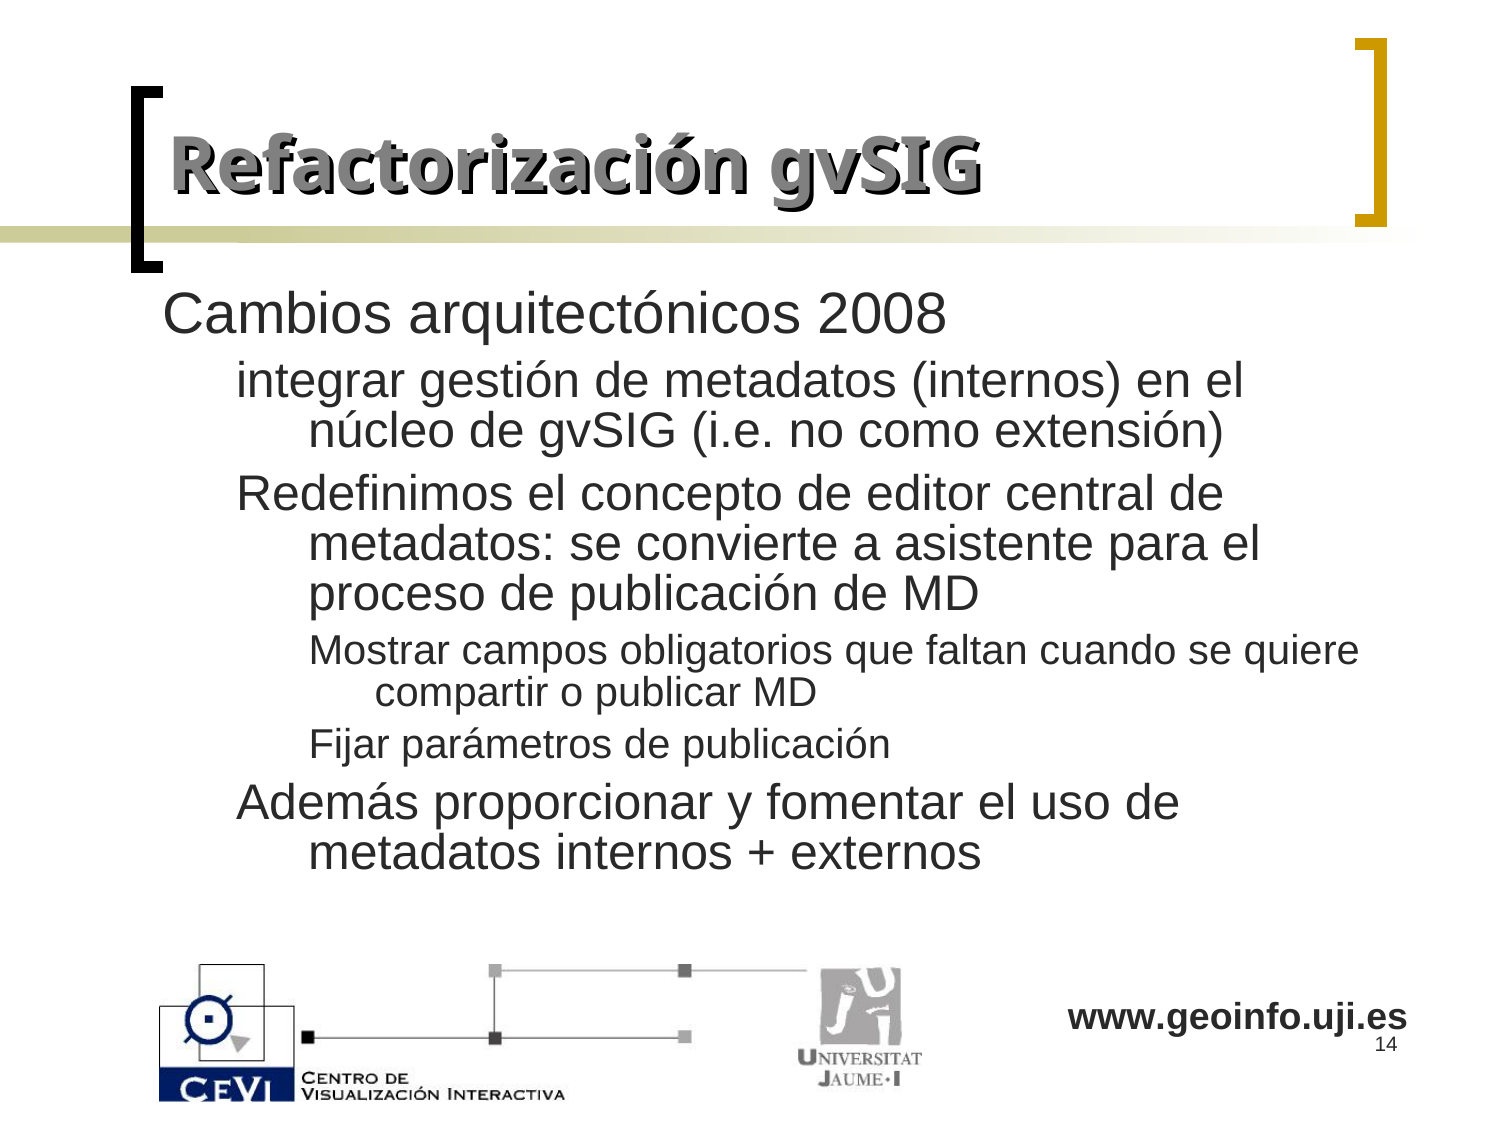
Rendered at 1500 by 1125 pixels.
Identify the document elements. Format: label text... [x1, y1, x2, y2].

list Cambios arquitectónicos 2008 integrar gestión de metadatos (internos) en el núcleo de gvSIG (i.e. no como extensión) Redefinimos el concepto de editor central de metadatos: se convierte a asistente para el proceso de publicación de MD Mostrar campos obligatorios que faltan cuando se quiere compartir o publicar MD Fijar parámetros de publicación Además proporcionar y fomentar el uso de metadatos internos + externos [147, 278, 1405, 954]
picture [159, 964, 922, 1102]
title Refactorización gvSIG [152, 15, 1328, 220]
